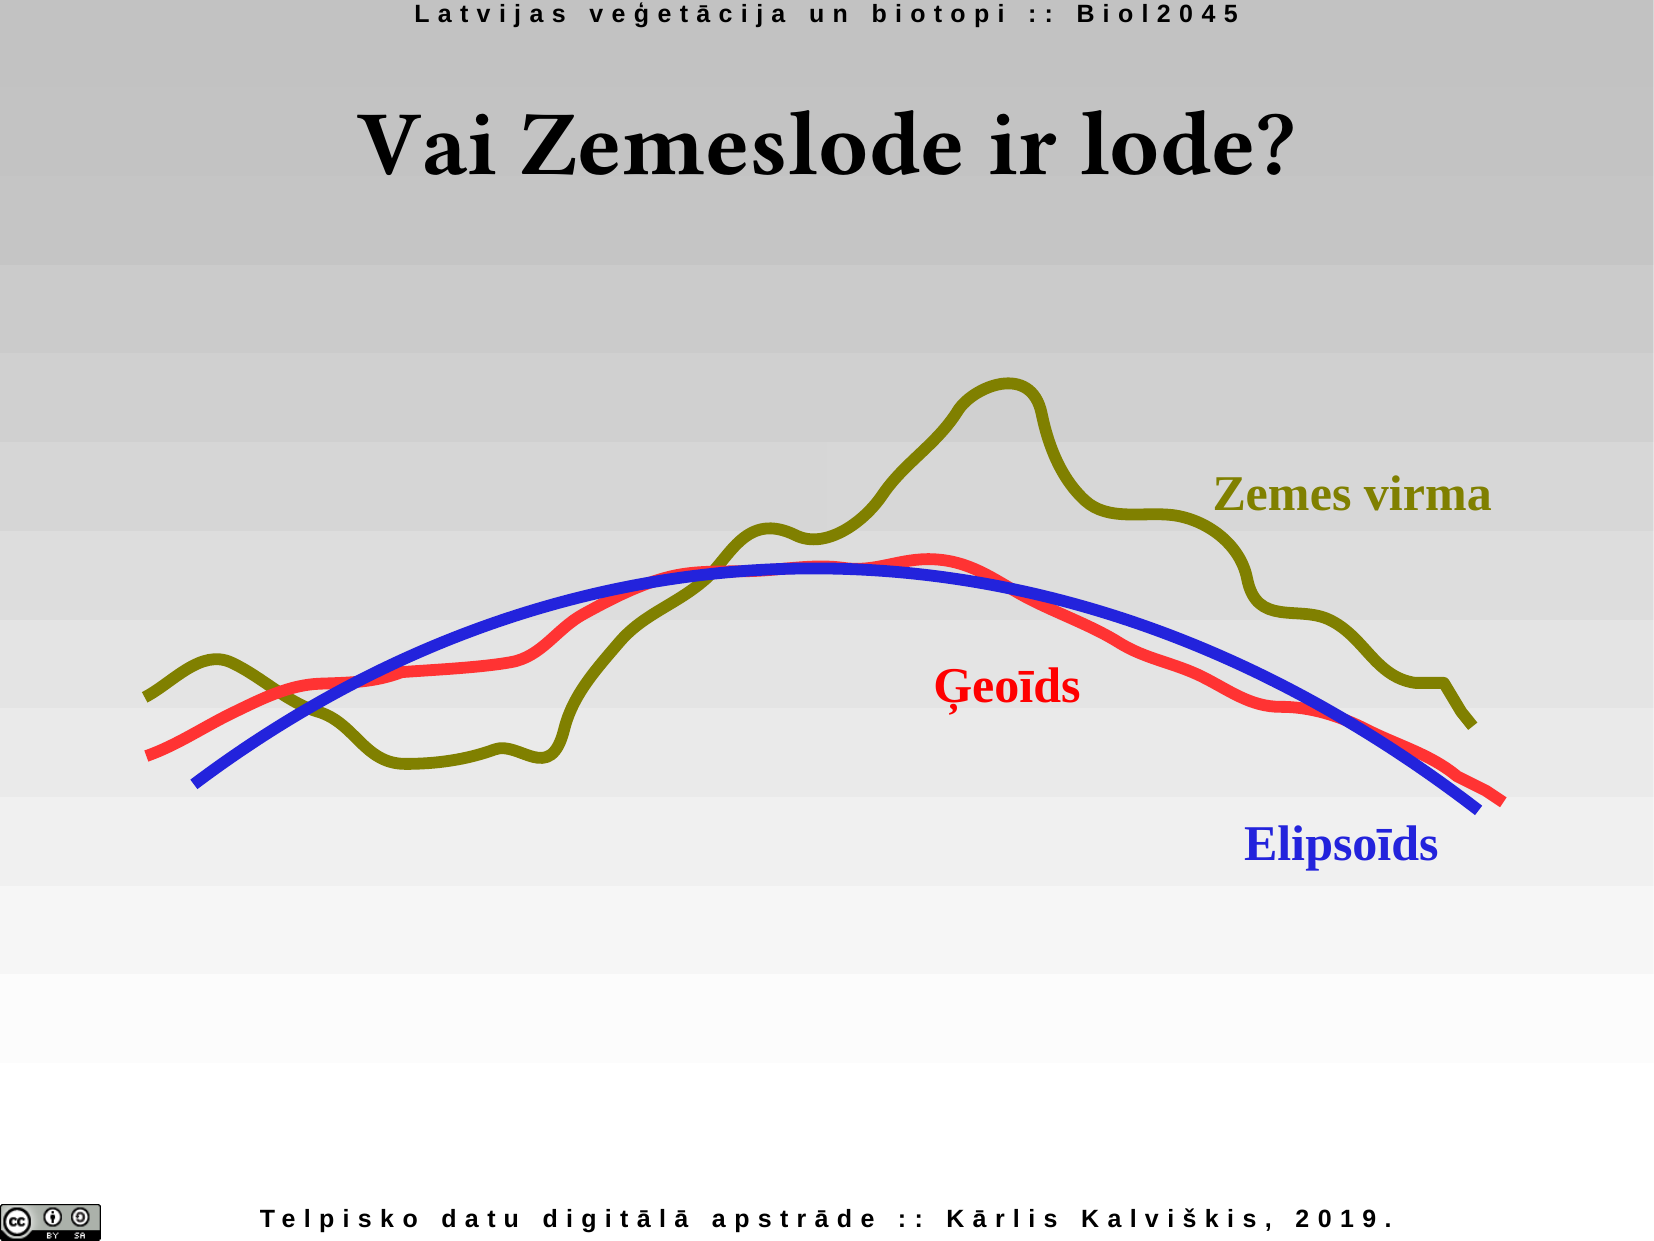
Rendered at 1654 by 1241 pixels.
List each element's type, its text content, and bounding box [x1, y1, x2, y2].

text_box Ģeoīds [933, 657, 1082, 713]
text_box Elipsoīds [1244, 815, 1440, 872]
text_box Zemes virma [1212, 465, 1493, 522]
title Vai Zemeslode ir lode? [0, 1, 1654, 287]
picture [0, 287, 1654, 1241]
